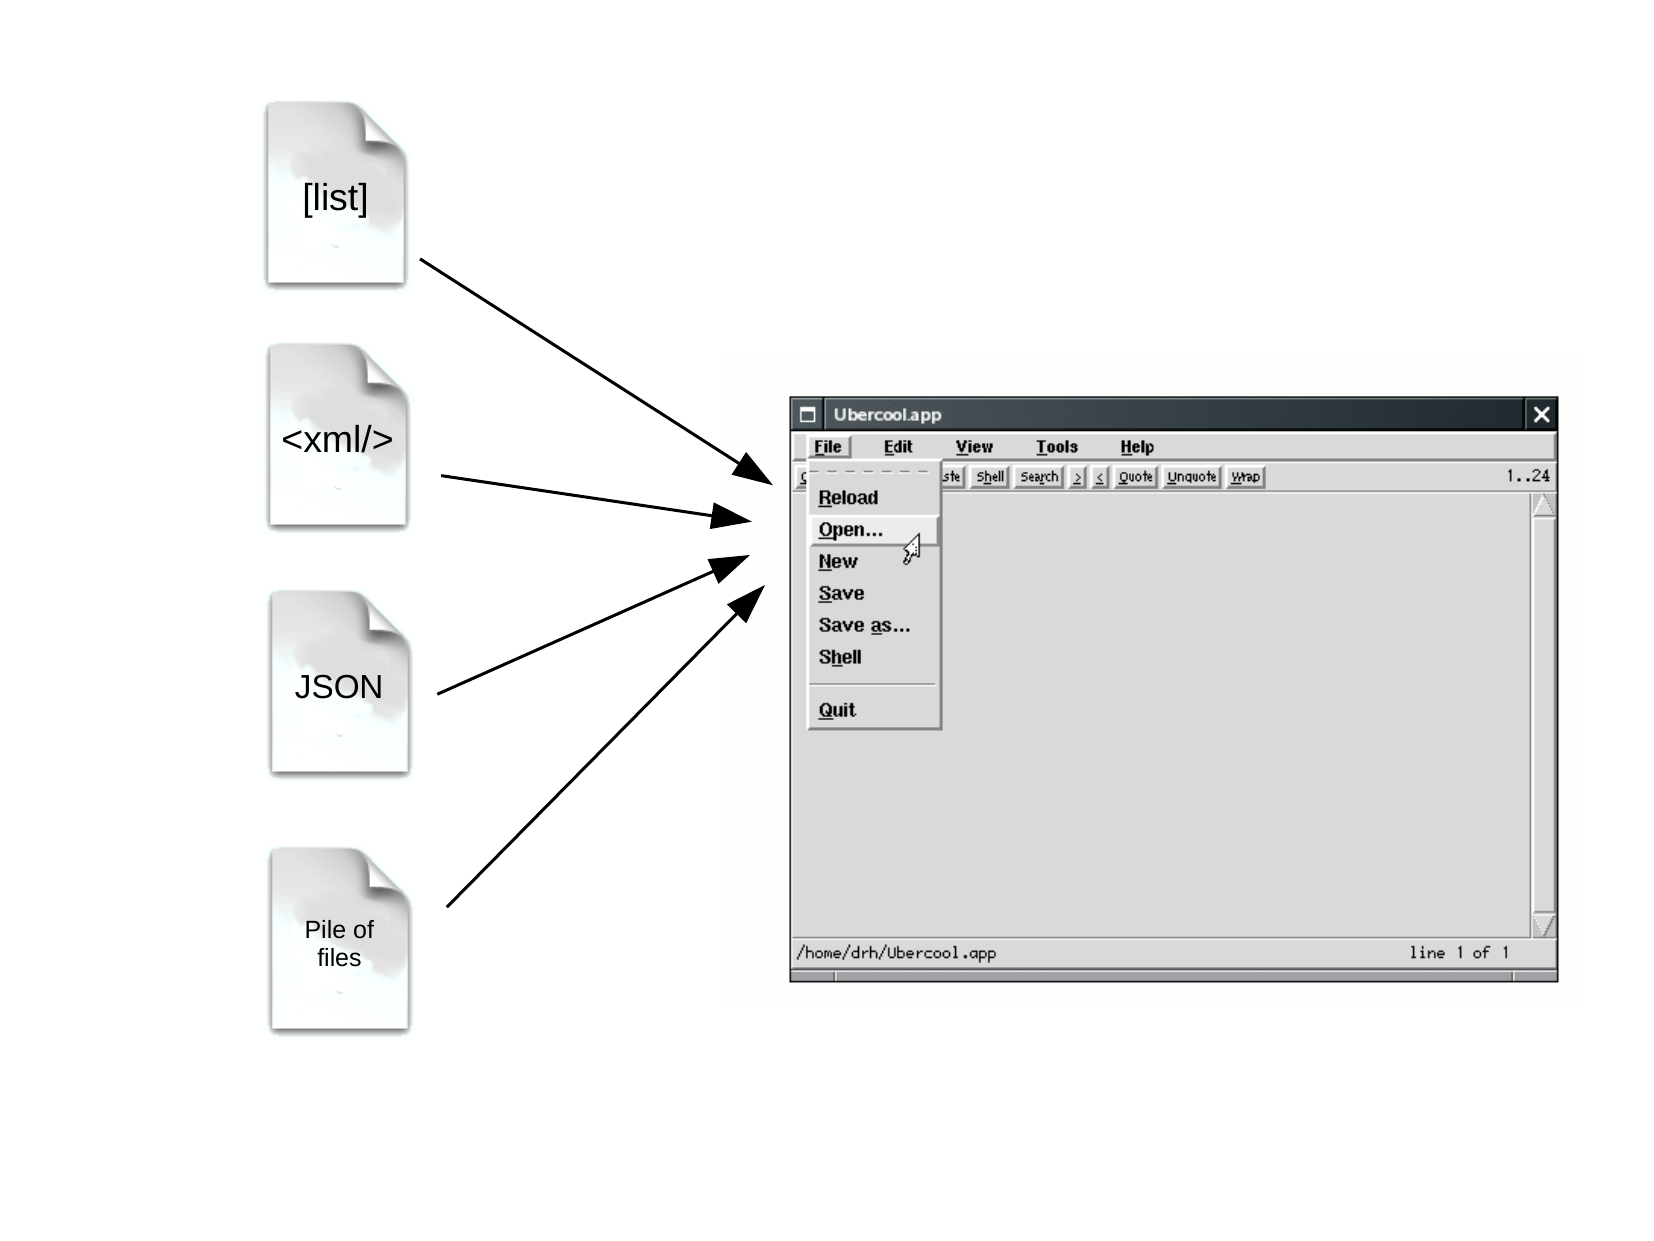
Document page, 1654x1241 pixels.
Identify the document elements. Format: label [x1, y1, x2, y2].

picture [238, 100, 433, 295]
picture [240, 342, 435, 537]
picture [723, 351, 1583, 1007]
picture [242, 589, 437, 784]
picture [242, 846, 437, 1041]
